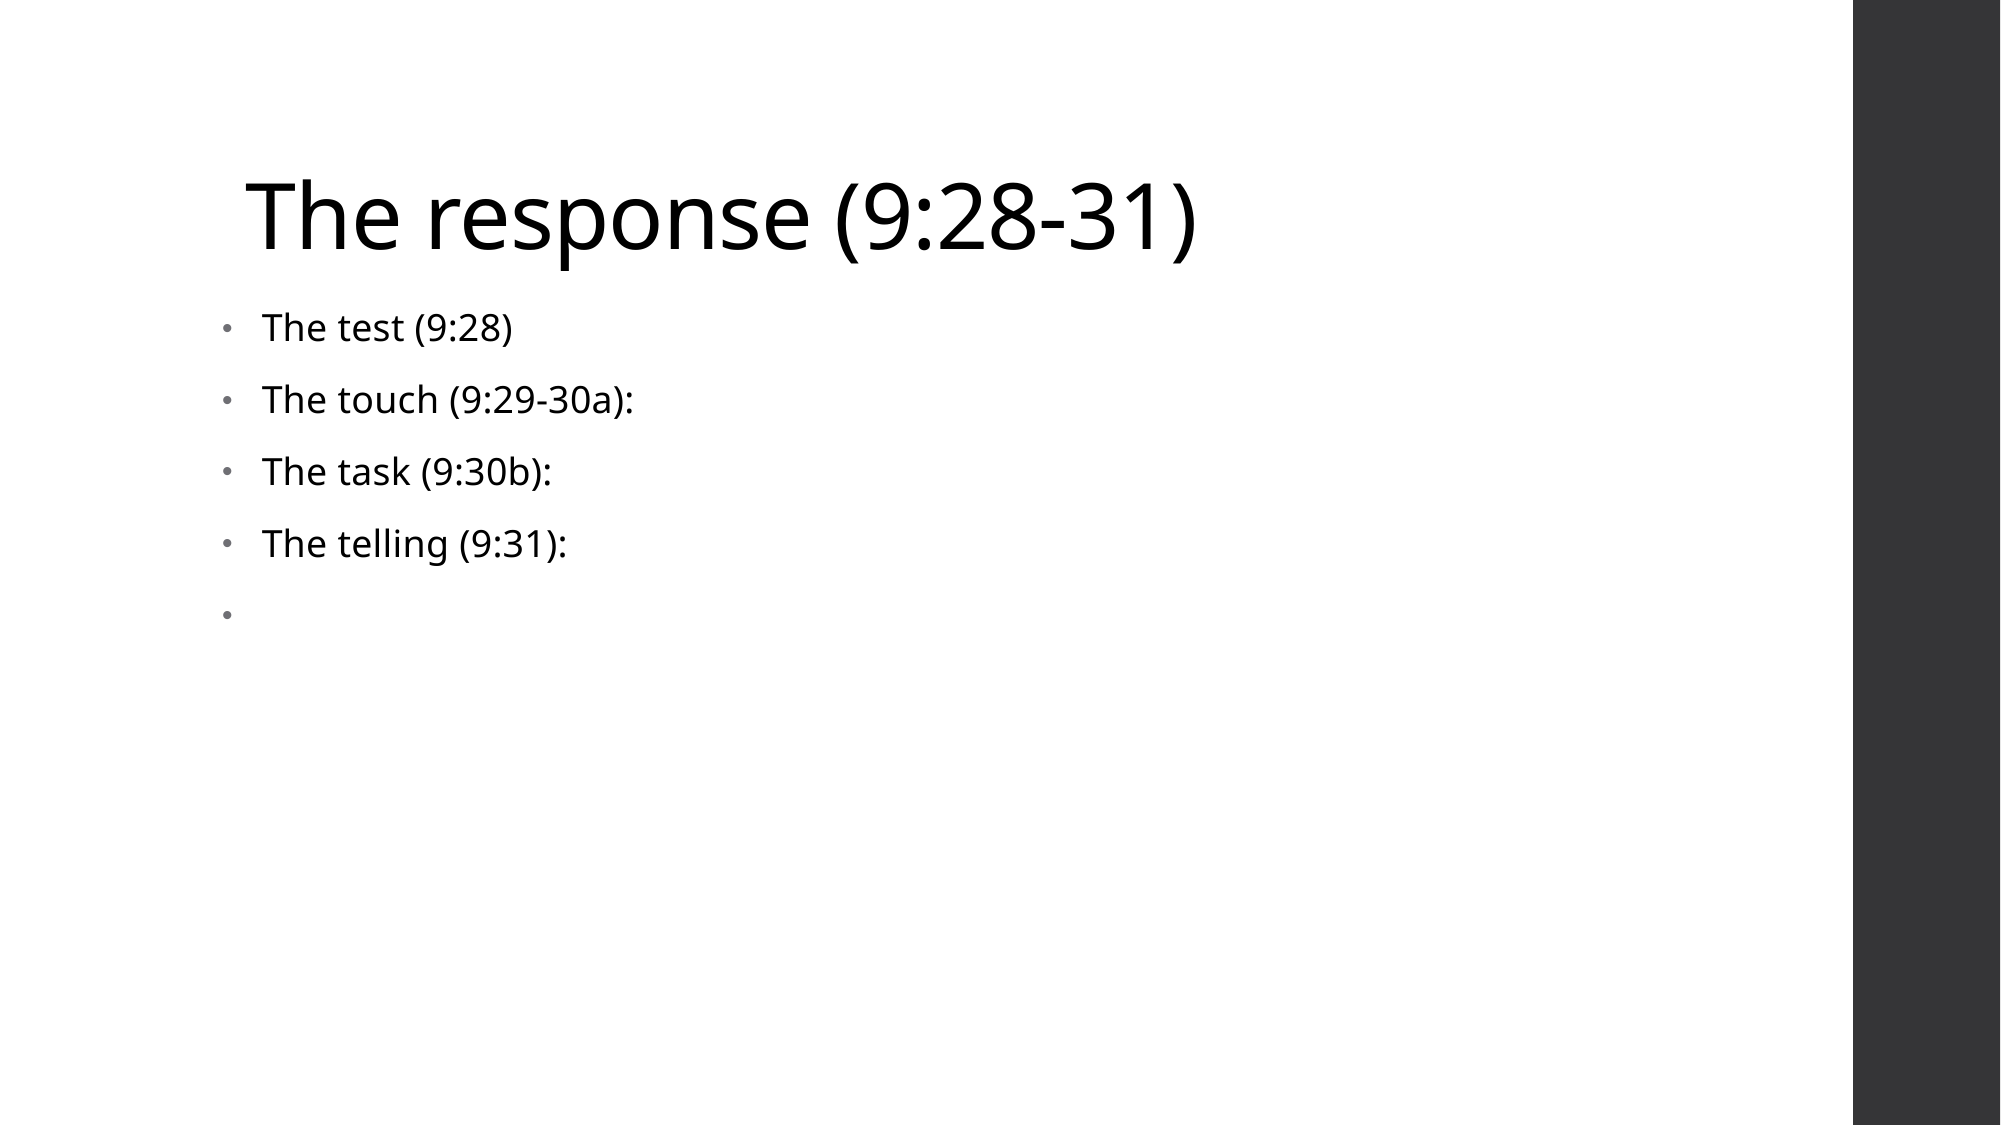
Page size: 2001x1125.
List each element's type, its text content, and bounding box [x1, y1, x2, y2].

title The response (9:28-31) [206, 60, 1797, 278]
list The test (9:28) The touch (9:29-30a): The task (9:30b): The telling (9:31): [206, 299, 1617, 1014]
